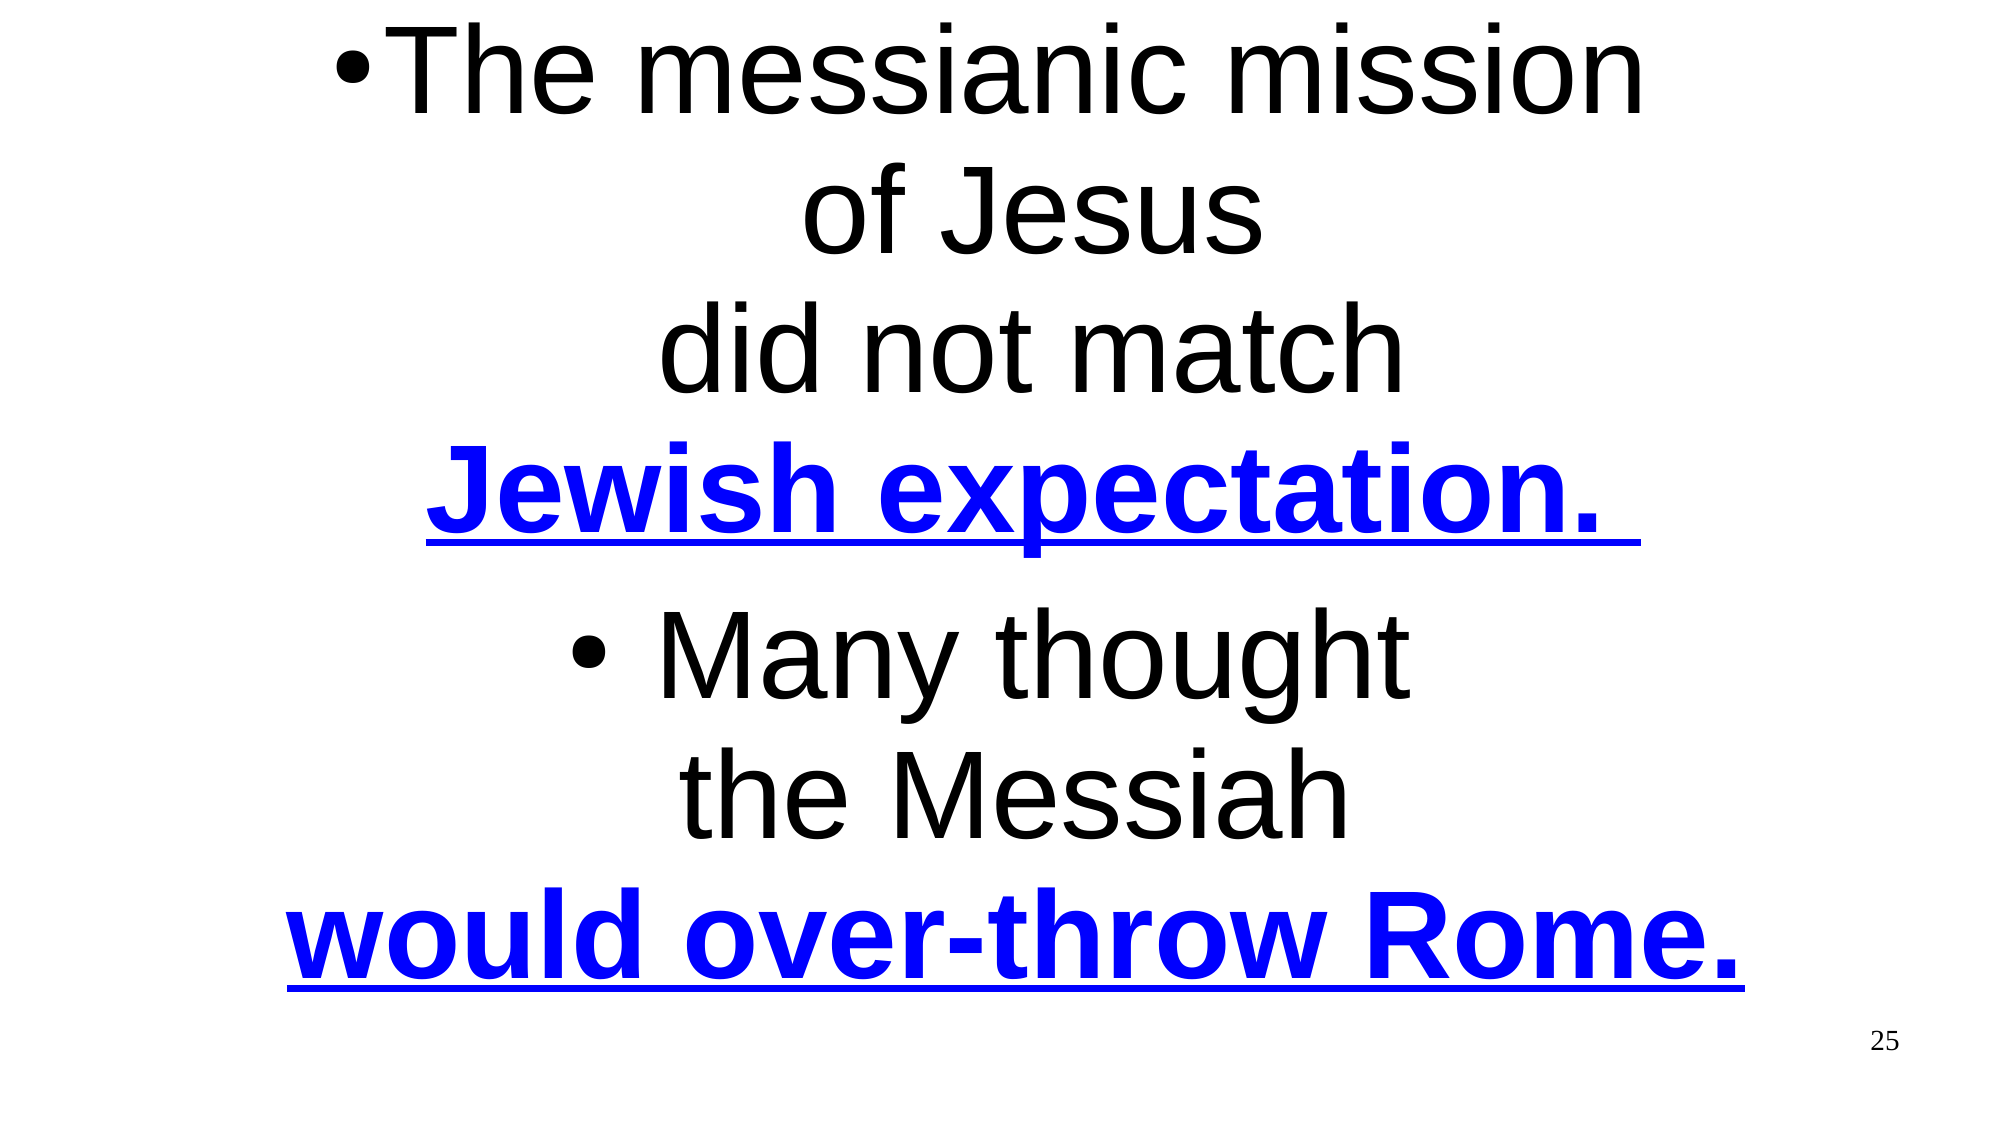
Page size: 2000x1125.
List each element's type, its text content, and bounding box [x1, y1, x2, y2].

list The messianic mission of Jesus did not match Jewish expectation. Many thought the Messiah would over-throw Rome. [0, 0, 1996, 1123]
